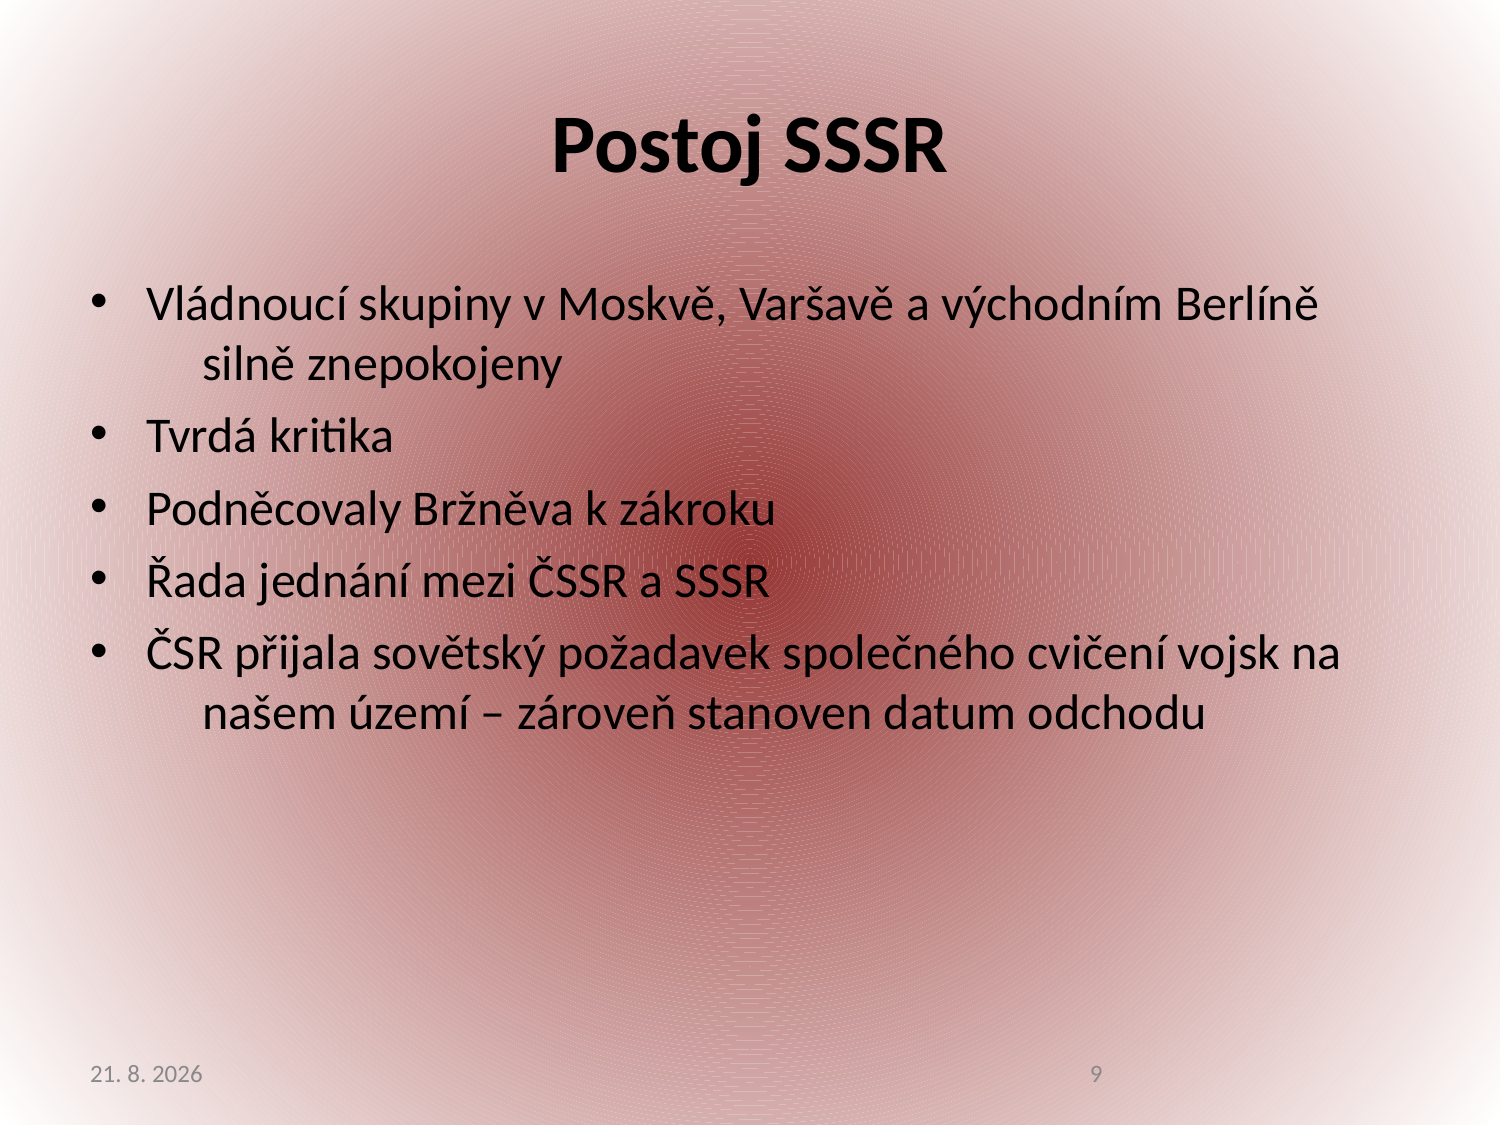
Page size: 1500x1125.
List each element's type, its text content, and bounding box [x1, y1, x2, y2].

text_box 9.6.2013 [75, 1042, 426, 1103]
title Postoj SSSR [75, 45, 1426, 233]
text_box 9 [1074, 1042, 1426, 1103]
list Vládnoucí skupiny v Moskvě, Varšavě a východním Berlíně silně znepokojeny Tvrdá kritika Podněcovaly Bržněva k zákroku Řada jednání mezi ČSSR a SSSR ČSR přijala sovětský požadavek společného cvičení vojsk na našem území – zároveň stanoven datum odchodu [75, 262, 1426, 1005]
